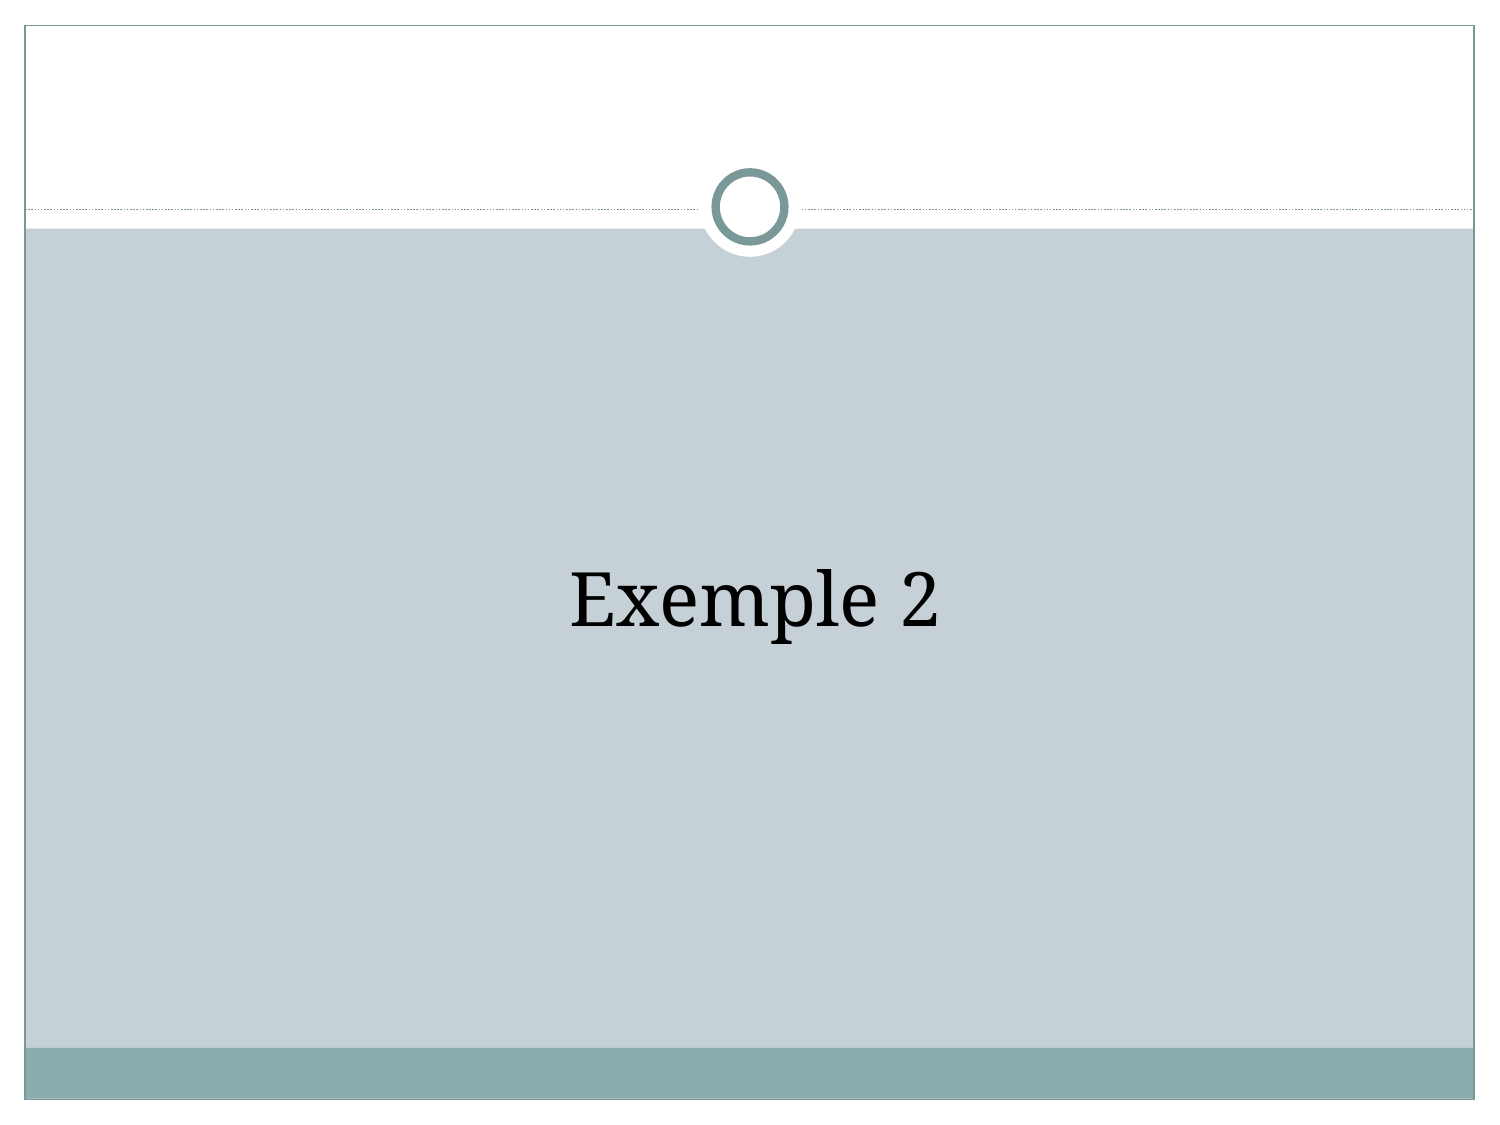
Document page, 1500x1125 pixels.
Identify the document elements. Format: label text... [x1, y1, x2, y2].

list Exemple 2 [419, 538, 1093, 646]
